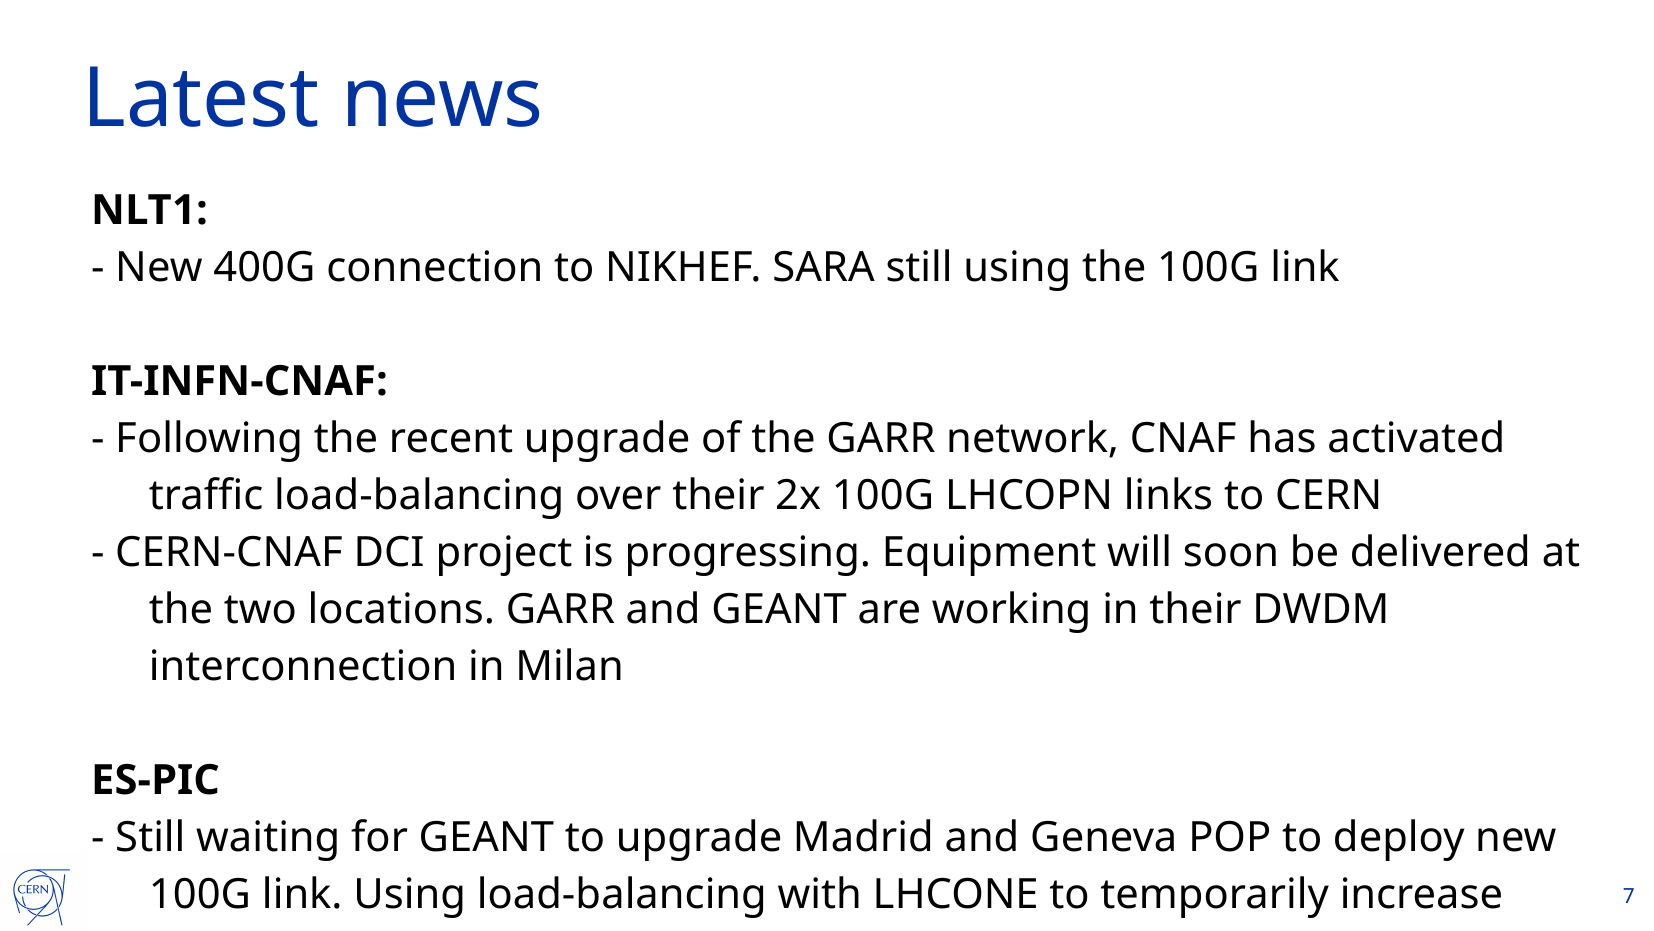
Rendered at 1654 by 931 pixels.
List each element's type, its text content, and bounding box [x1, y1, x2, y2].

title Latest news [82, 37, 1571, 193]
picture [0, 850, 76, 931]
text_box NLT1: - New 400G connection to NIKHEF. SARA still using the 100G link IT-INFN-CNAF: - Following the recent upgrade of the GARR network, CNAF has activated traffic load-balancing over their 2x 100G LHCOPN links to CERN - CERN-CNAF DCI project is progressing. Equipment will soon be delivered at the two locations. GARR and GEANT are working in their DWDM interconnection in Milan ES-PIC - Still waiting for GEANT to upgrade Madrid and Geneva POP to deploy new 100G link. Using load-balancing with LHCONE to temporarily increase capacity [76, 172, 1601, 931]
